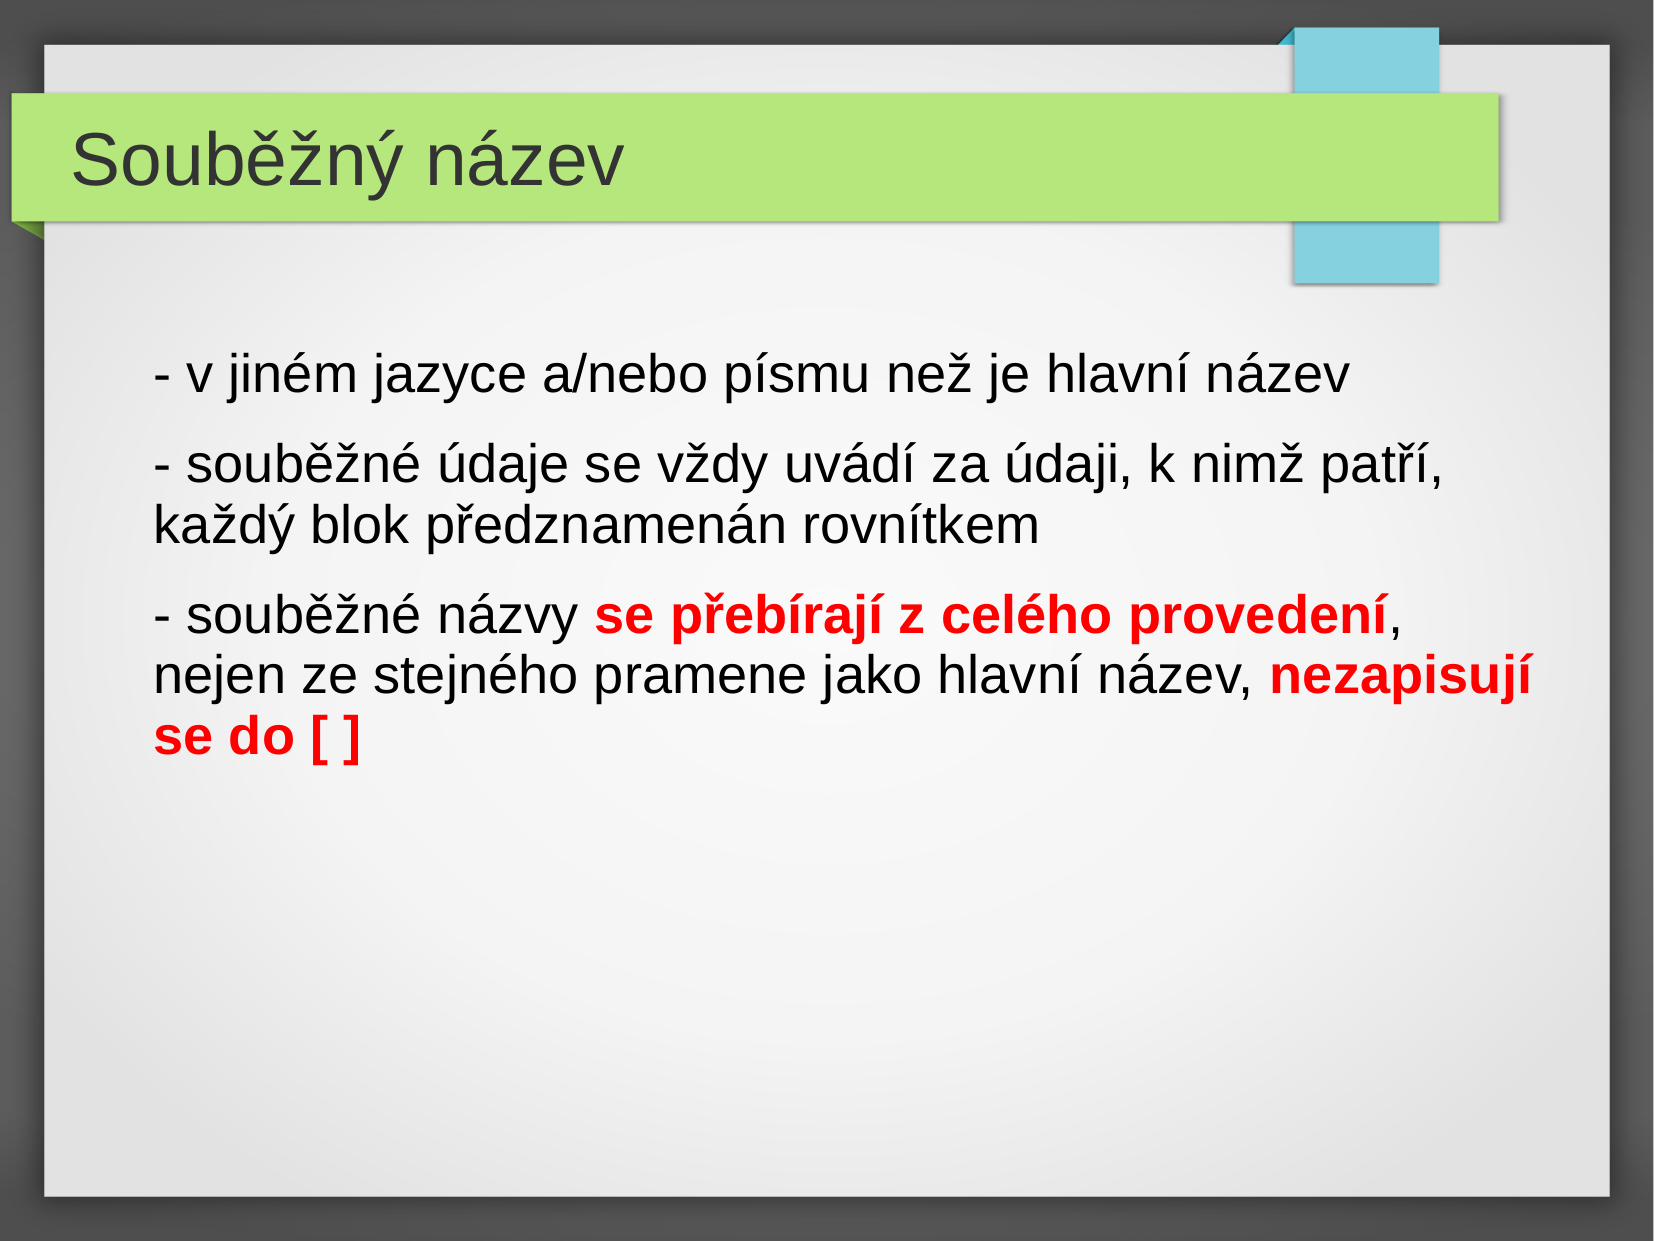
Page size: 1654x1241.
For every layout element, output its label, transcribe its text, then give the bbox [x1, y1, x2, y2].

list - v jiném jazyce a/nebo písmu než je hlavní název - souběžné údaje se vždy uvádí za údaji, k nimž patří, každý blok předznamenán rovnítkem - souběžné názvy se přebírají z celého provedení, nejen ze stejného pramene jako hlavní název, nezapisují se do [ ] [82, 343, 1538, 1063]
title Souběžný název [70, 106, 1229, 213]
picture [0, 0, 1654, 1241]
